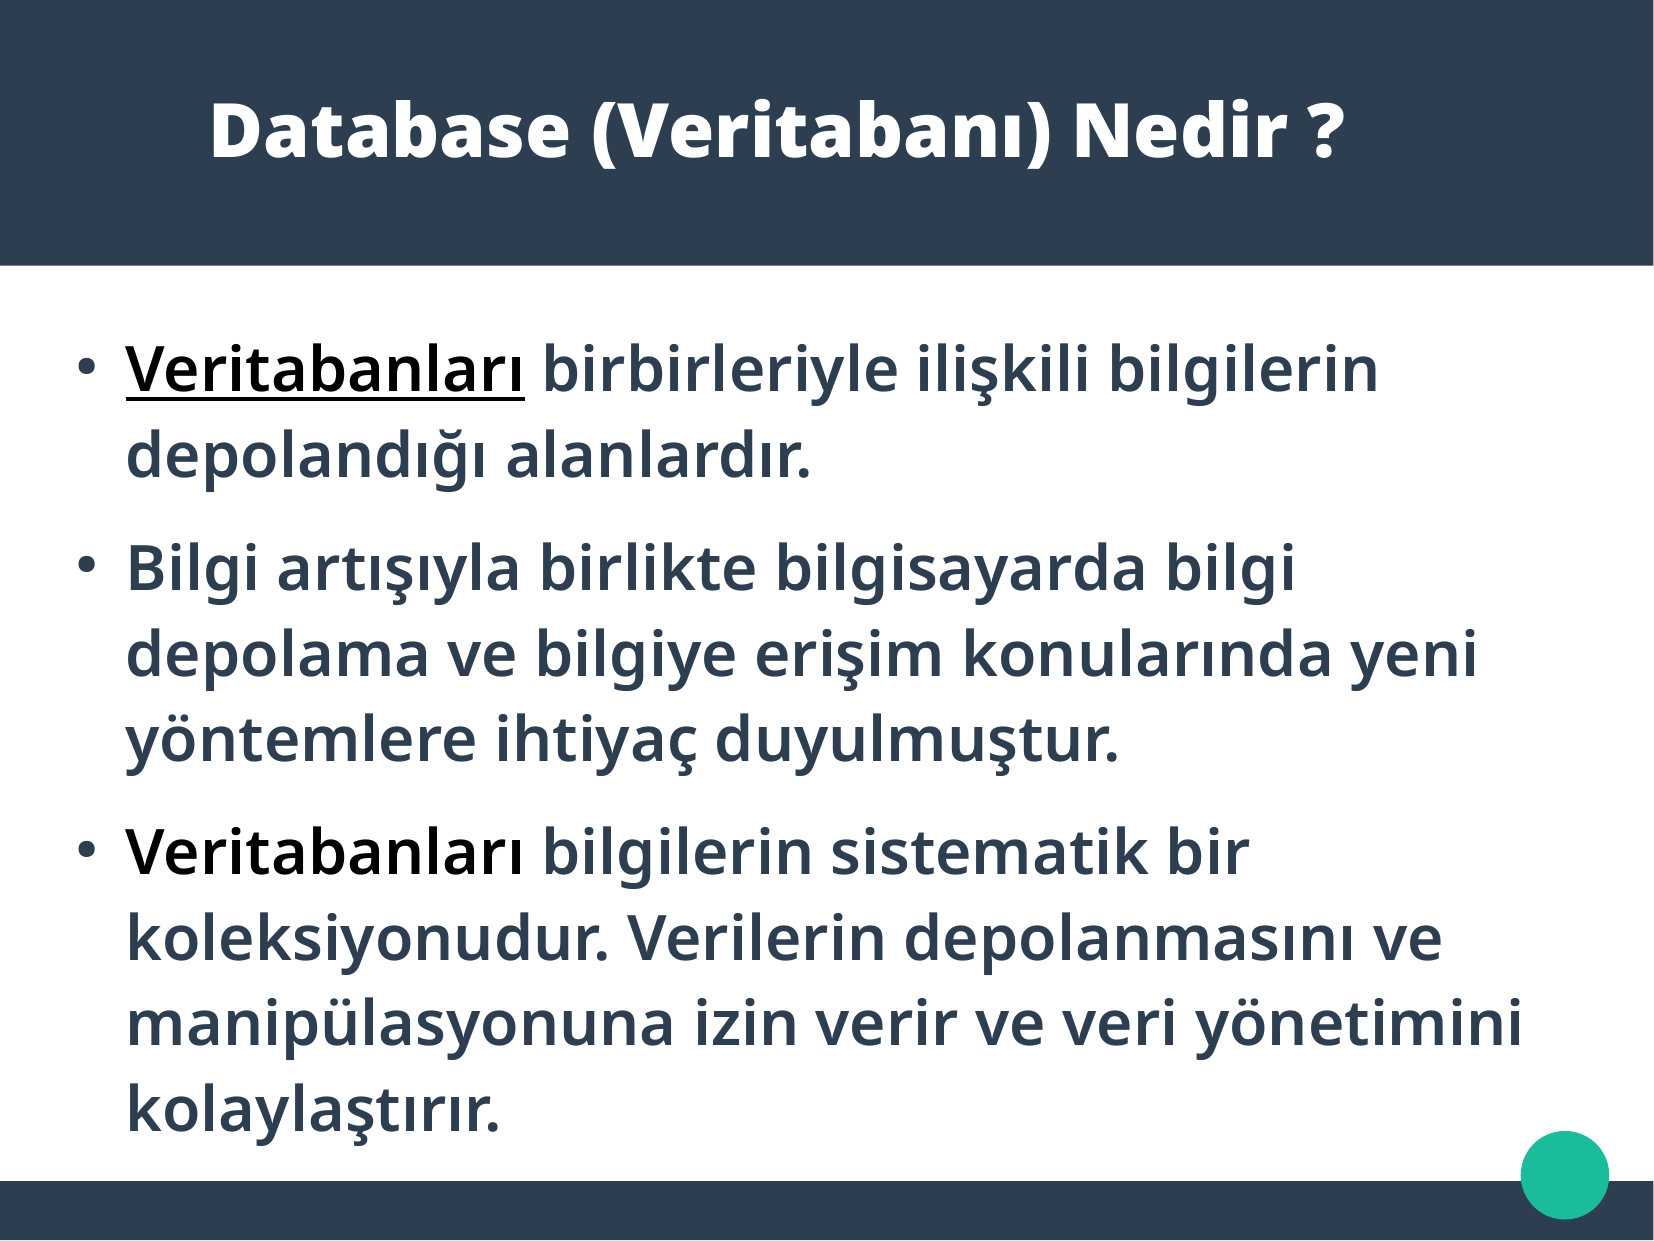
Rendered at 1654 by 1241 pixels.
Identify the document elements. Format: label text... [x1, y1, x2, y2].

title Database (Veritabanı) Nedir ? [59, 49, 1595, 207]
list Veritabanları birbirleriyle ilişkili bilgilerin depolandığı alanlardır. Bilgi artışıyla birlikte bilgisayarda bilgi depolama ve bilgiye erişim konularında yeni yöntemlere ihtiyaç duyulmuştur. Veritabanları bilgilerin sistematik bir koleksiyonudur. Verilerin depolanmasını ve manipülasyonuna izin verir ve veri yönetimini kolaylaştırır. [59, 324, 1595, 1152]
